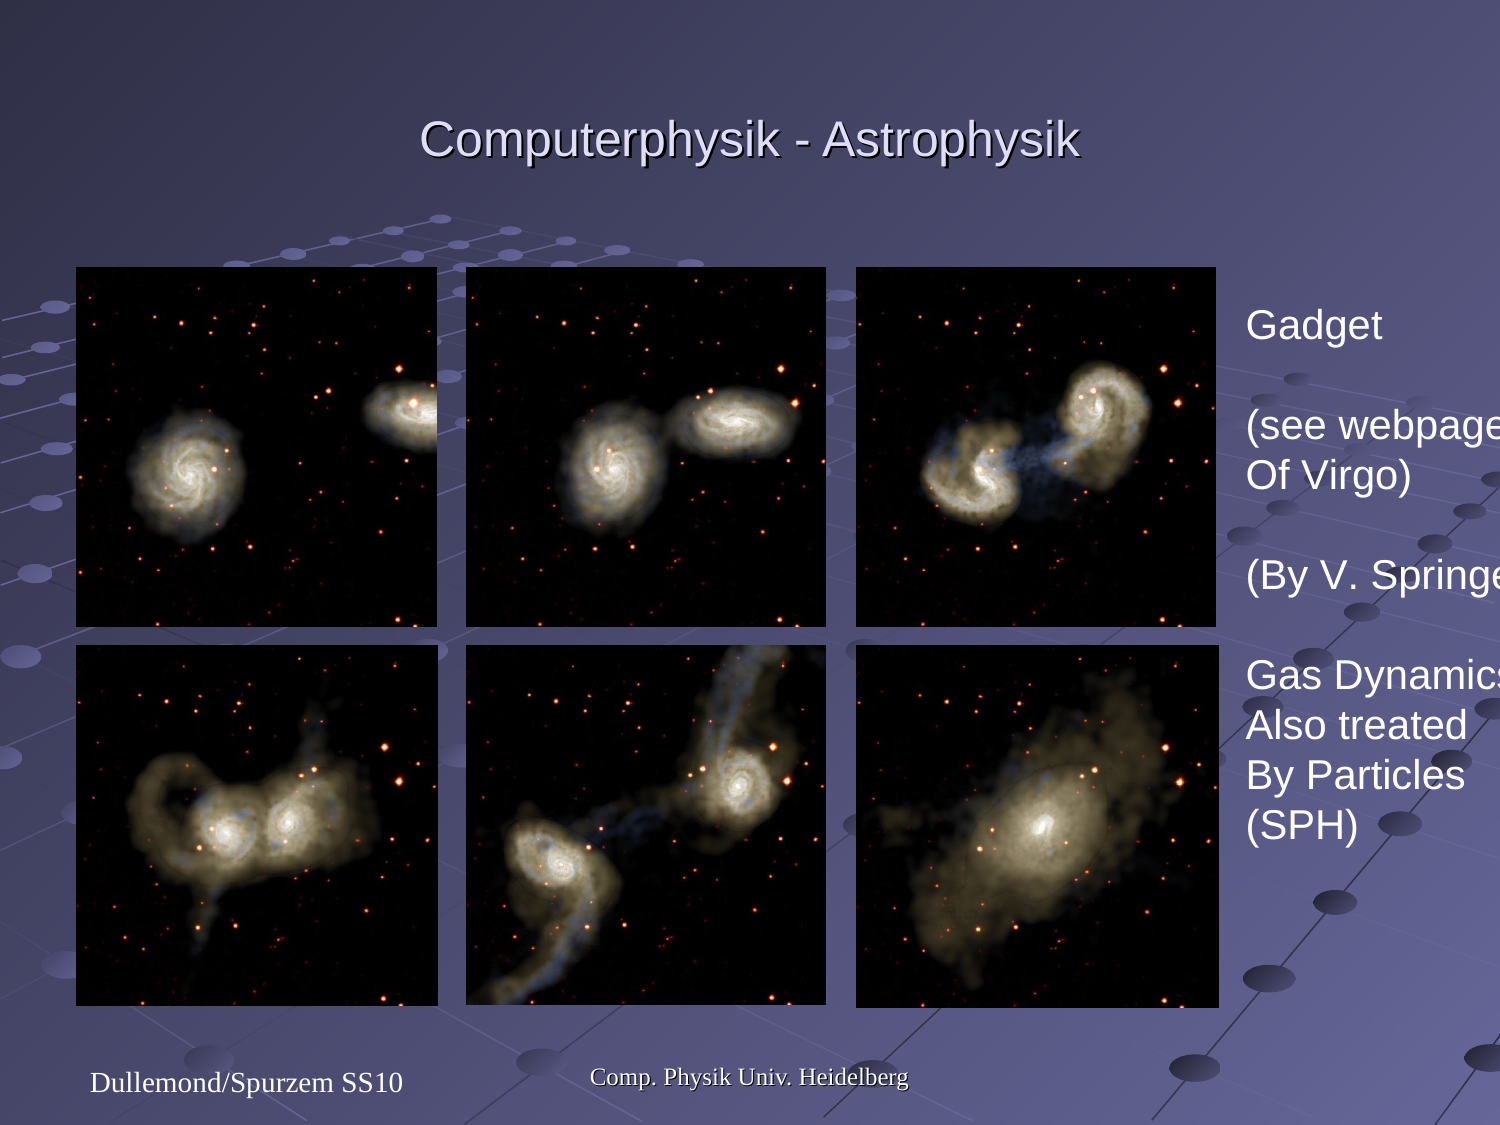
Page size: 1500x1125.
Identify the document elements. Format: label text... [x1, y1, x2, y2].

picture [466, 267, 826, 627]
title Computerphysik - Astrophysik [75, 45, 1426, 233]
text_box Gadget (see webpage Of Virgo)‏ (By V. Springel)‏ Gas Dynamics Also treated By Particles (SPH)‏ [1230, 289, 1500, 856]
picture [856, 267, 1216, 627]
picture [856, 645, 1219, 1008]
picture [466, 645, 826, 1005]
picture [76, 267, 437, 627]
picture [76, 645, 438, 1006]
